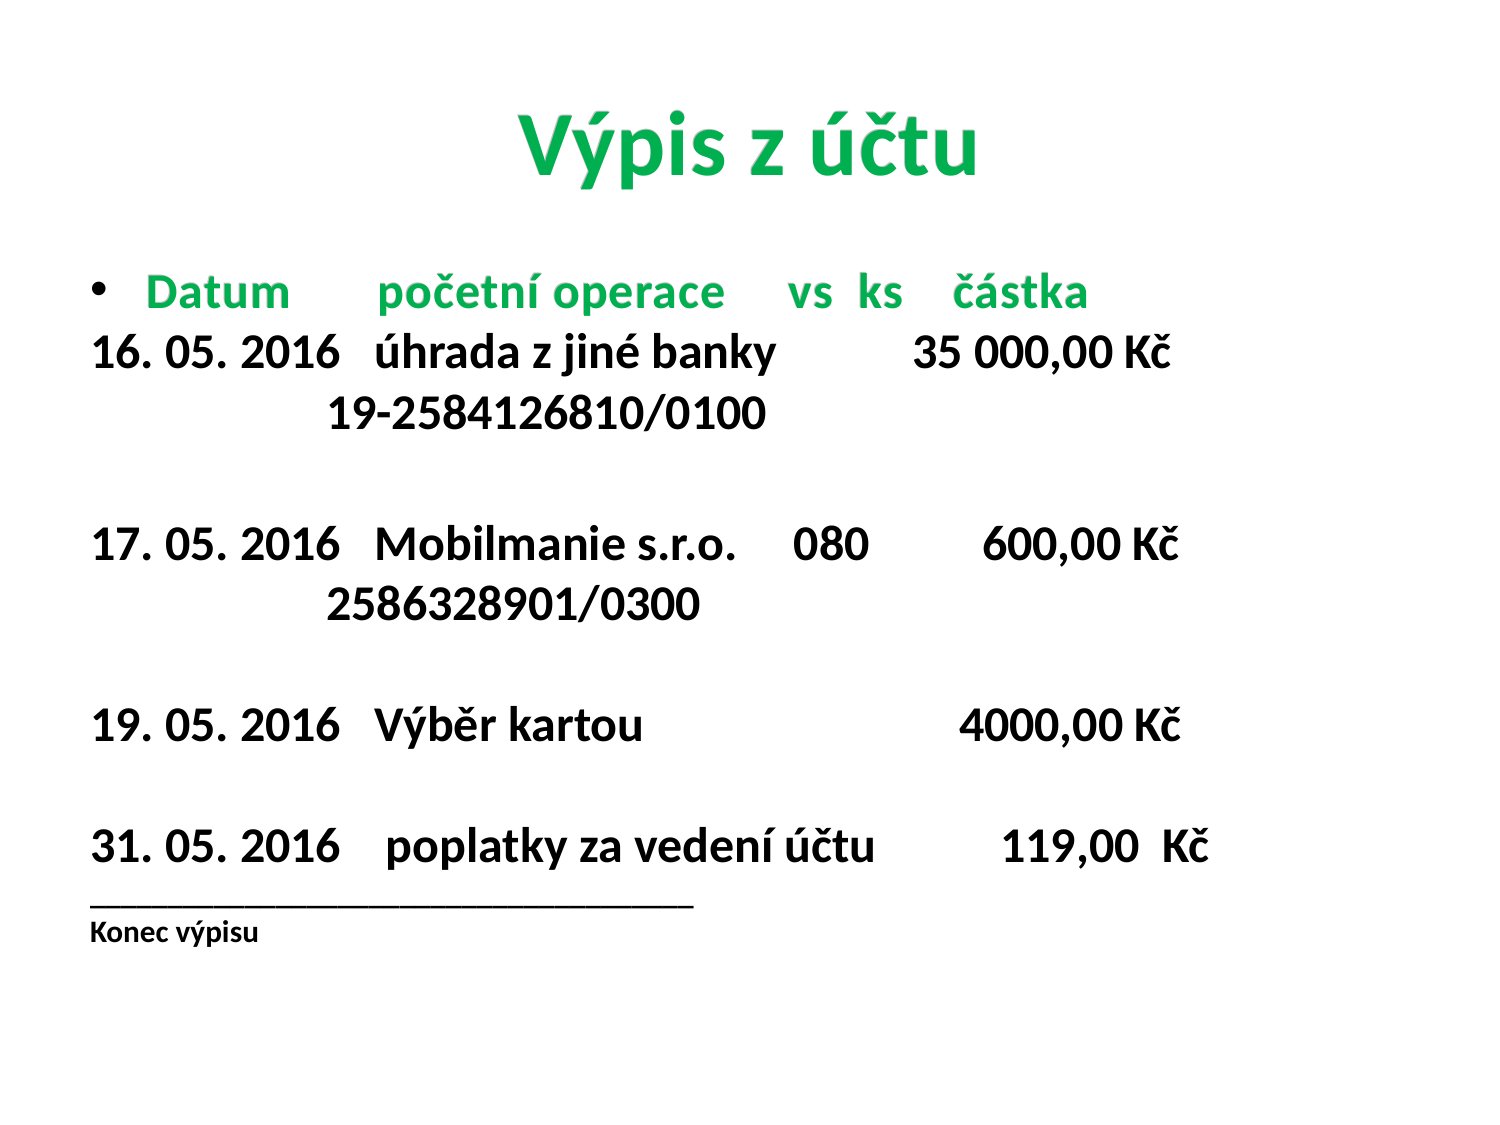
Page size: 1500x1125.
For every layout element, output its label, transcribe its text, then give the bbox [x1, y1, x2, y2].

title Výpis z účtu [75, 45, 1426, 233]
list Datum početní operace vs ks částka 16. 05. 2016 úhrada z jiné banky 35 000,00 Kč 19-2584126810/0100 17. 05. 2016 Mobilmanie s.r.o. 080 600,00 Kč 2586328901/0300 19. 05. 2016 Výběr kartou 4000,00 Kč 31. 05. 2016 poplatky za vedení účtu 119,00 Kč _______________________________________ Konec výpisu [75, 262, 1426, 1005]
